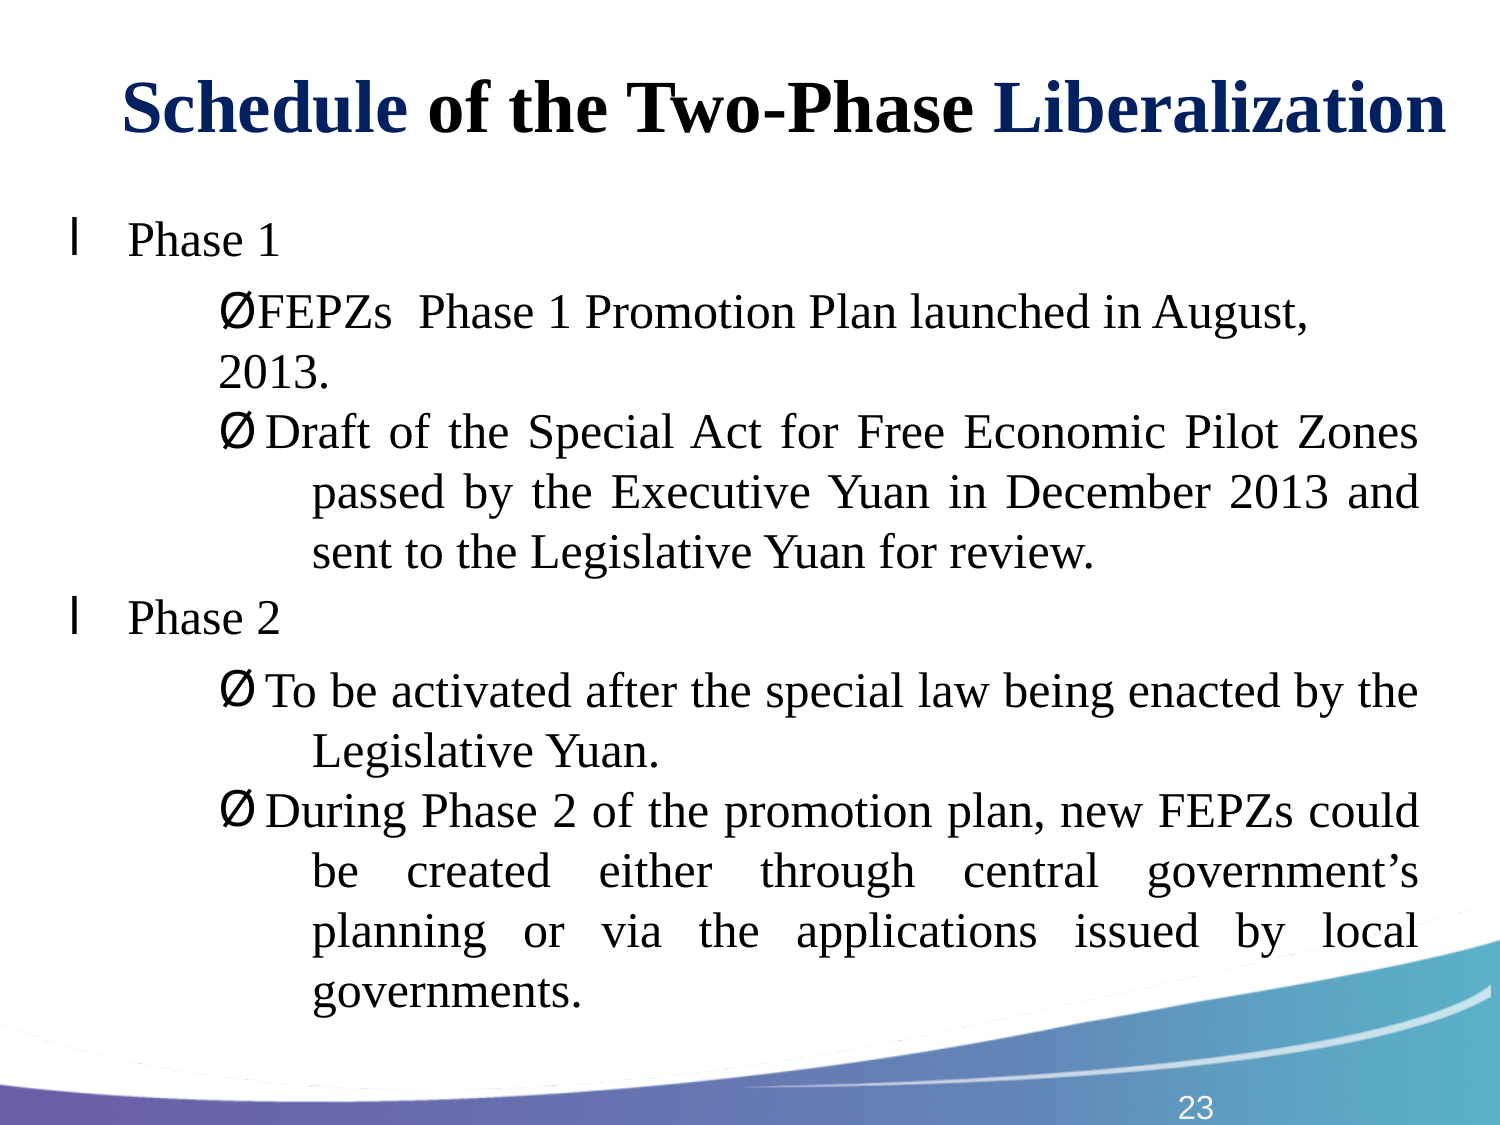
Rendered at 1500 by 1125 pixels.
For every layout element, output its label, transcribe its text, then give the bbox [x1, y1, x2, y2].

title Schedule of the Two-Phase Liberalization [9, 0, 1500, 218]
text_box Phase 1 FEPZs Phase 1 Promotion Plan launched in August, 2013. Draft of the Special Act for Free Economic Pilot Zones passed by the Executive Yuan in December 2013 and sent to the Legislative Yuan for review. Phase 2 To be activated after the special law being enacted by the Legislative Yuan. During Phase 2 of the promotion plan, new FEPZs could be created either through central government’s planning or via the applications issued by local governments. [53, 192, 1436, 912]
